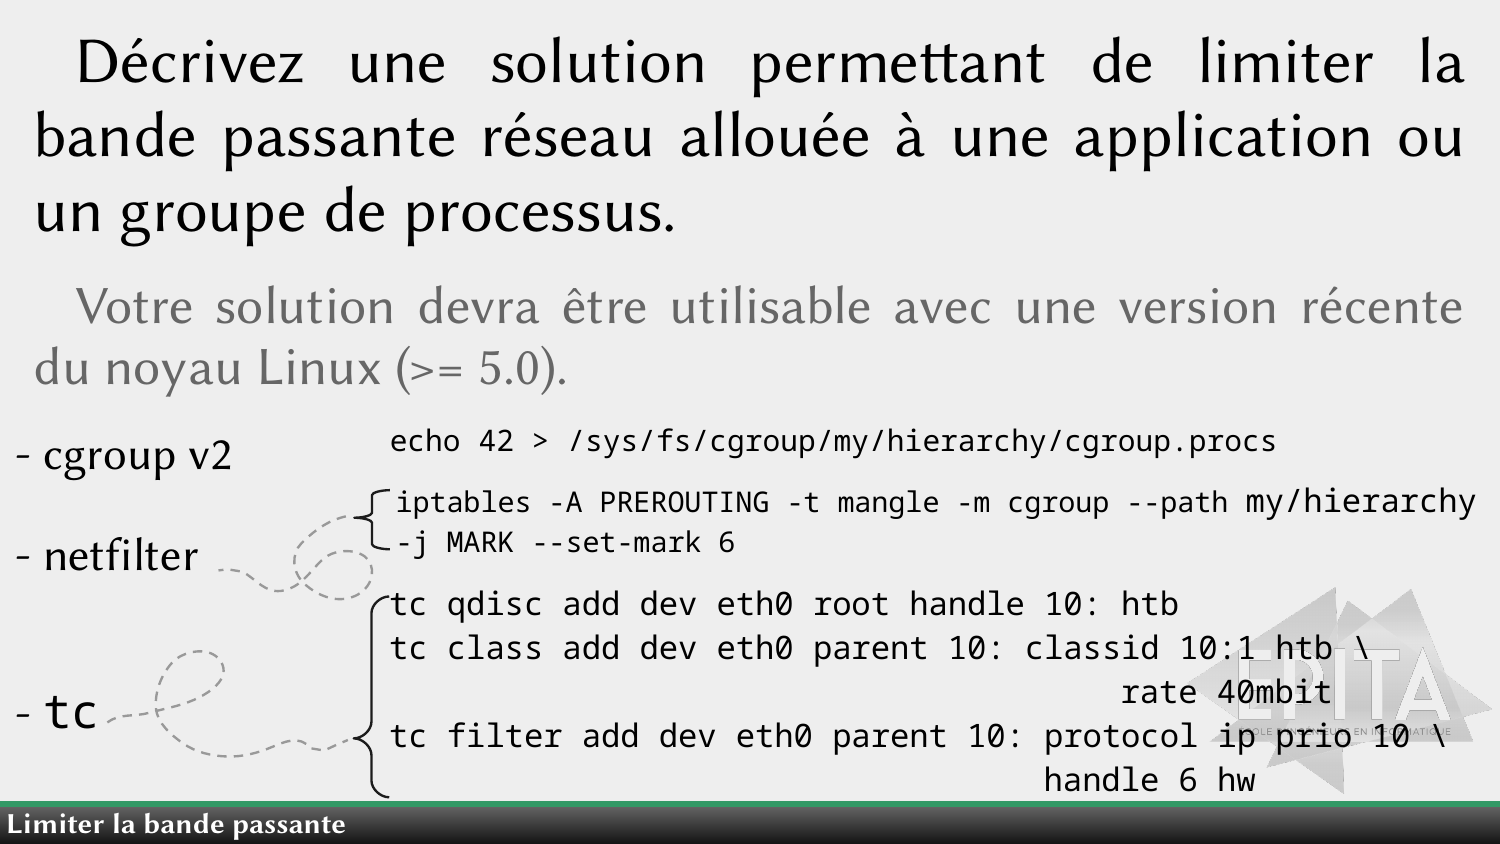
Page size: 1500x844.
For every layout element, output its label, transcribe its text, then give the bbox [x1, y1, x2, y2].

list echo 42 > /sys/fs/cgroup/my/hierarchy/cgroup.procs [389, 407, 1465, 473]
list Votre solution devra être utilisable avec une version récente du noyau Linux (>= 5.0). [33, 271, 1467, 402]
list - cgroup v2 - netfilter - tc [0, 425, 378, 745]
title Limiter la bande passante [5, 801, 1075, 844]
list - cgroup v2 - netfilter - tc [362, 604, 378, 745]
list iptables -A PREROUTING -t mangle -m cgroup --path my/hierarchy -j MARK --set-mark 6 [395, 478, 1500, 562]
list tc qdisc add dev eth0 root handle 10: htb tc class add dev eth0 parent 10: classid 10:1 htb \ rate 40mbit tc filter add dev eth0 parent 10: protocol ip prio 10 \ handle 6 hw [389, 578, 1500, 804]
list Décrivez une solution permettant de limiter la bande passante réseau allouée à une application ou un groupe de processus. [33, 23, 1467, 249]
